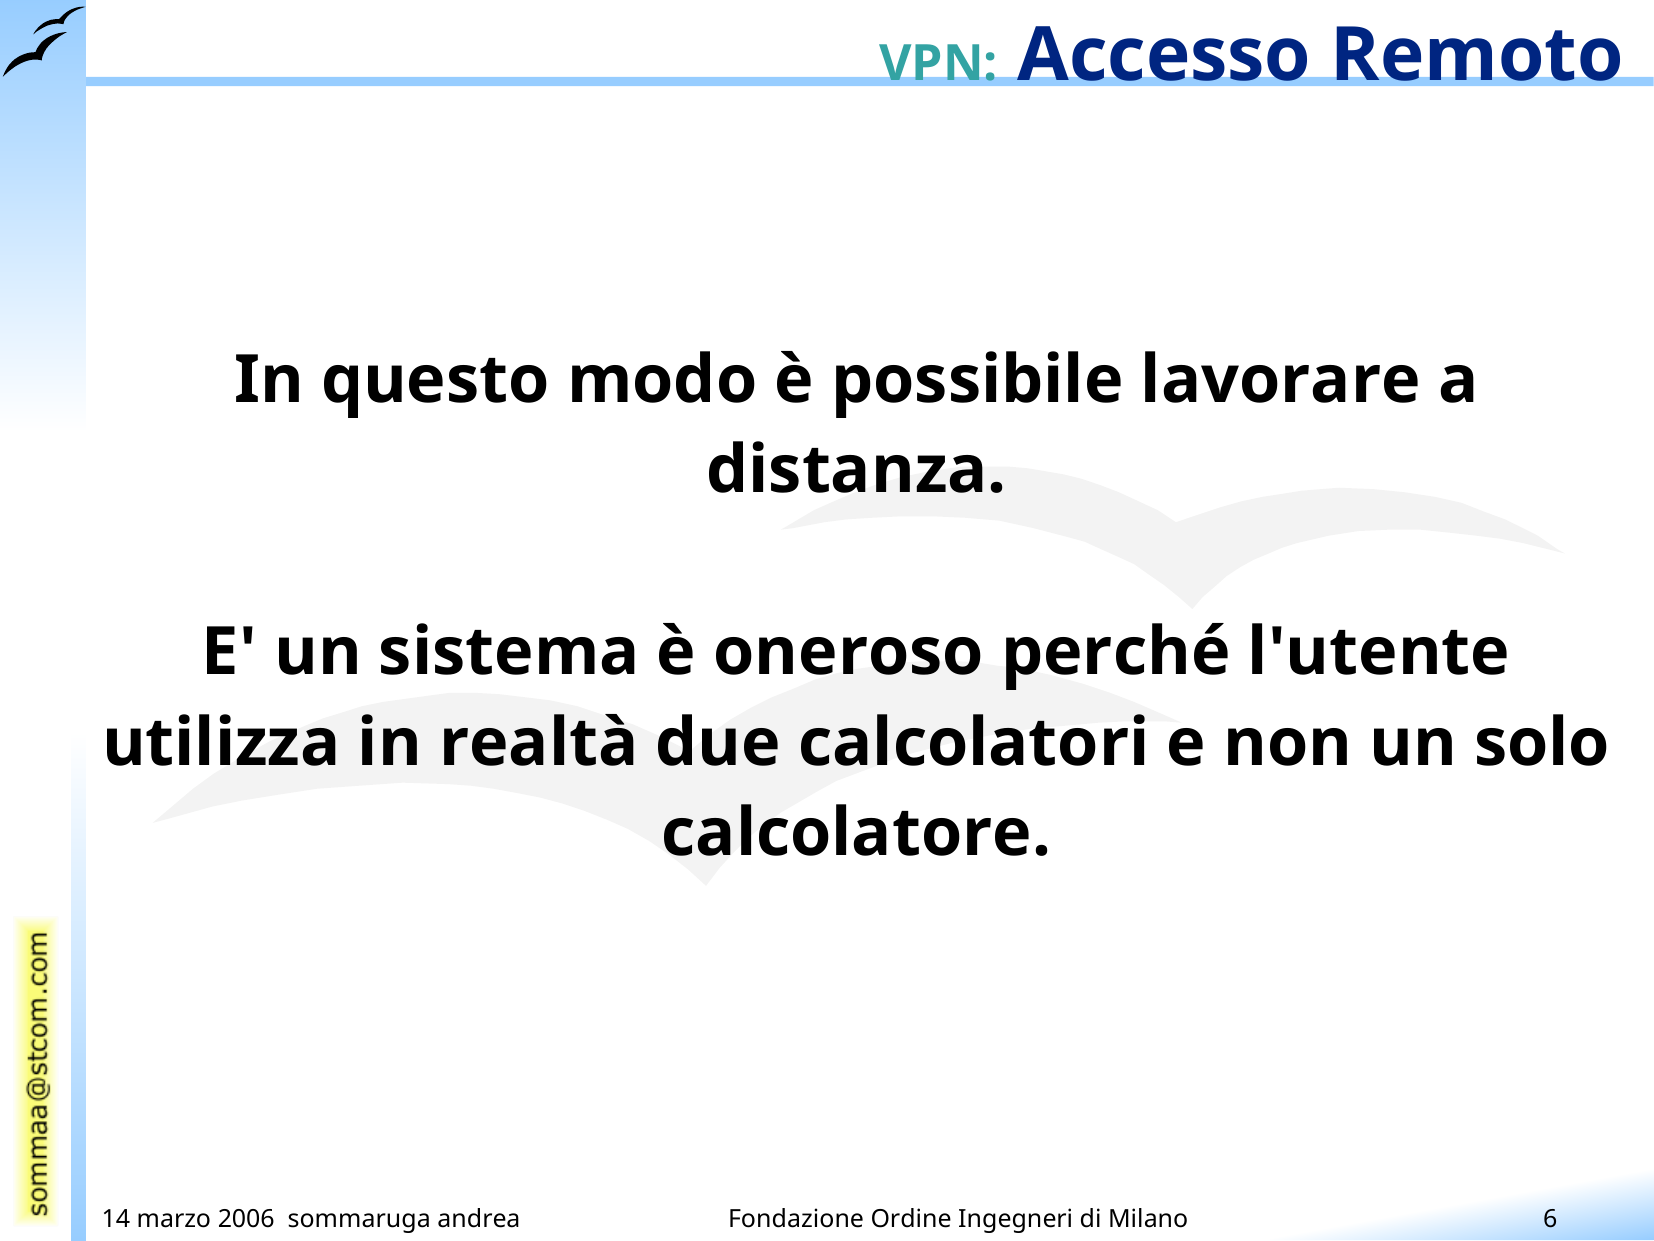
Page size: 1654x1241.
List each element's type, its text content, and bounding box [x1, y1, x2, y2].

title VPN: Accesso Remoto [85, 0, 1654, 104]
subtitle In questo modo è possibile lavorare a distanza. E' un sistema è oneroso perché l'utente utilizza in realtà due calcolatori e non un solo calcolatore. [85, 134, 1628, 1163]
picture [12, 915, 60, 1228]
